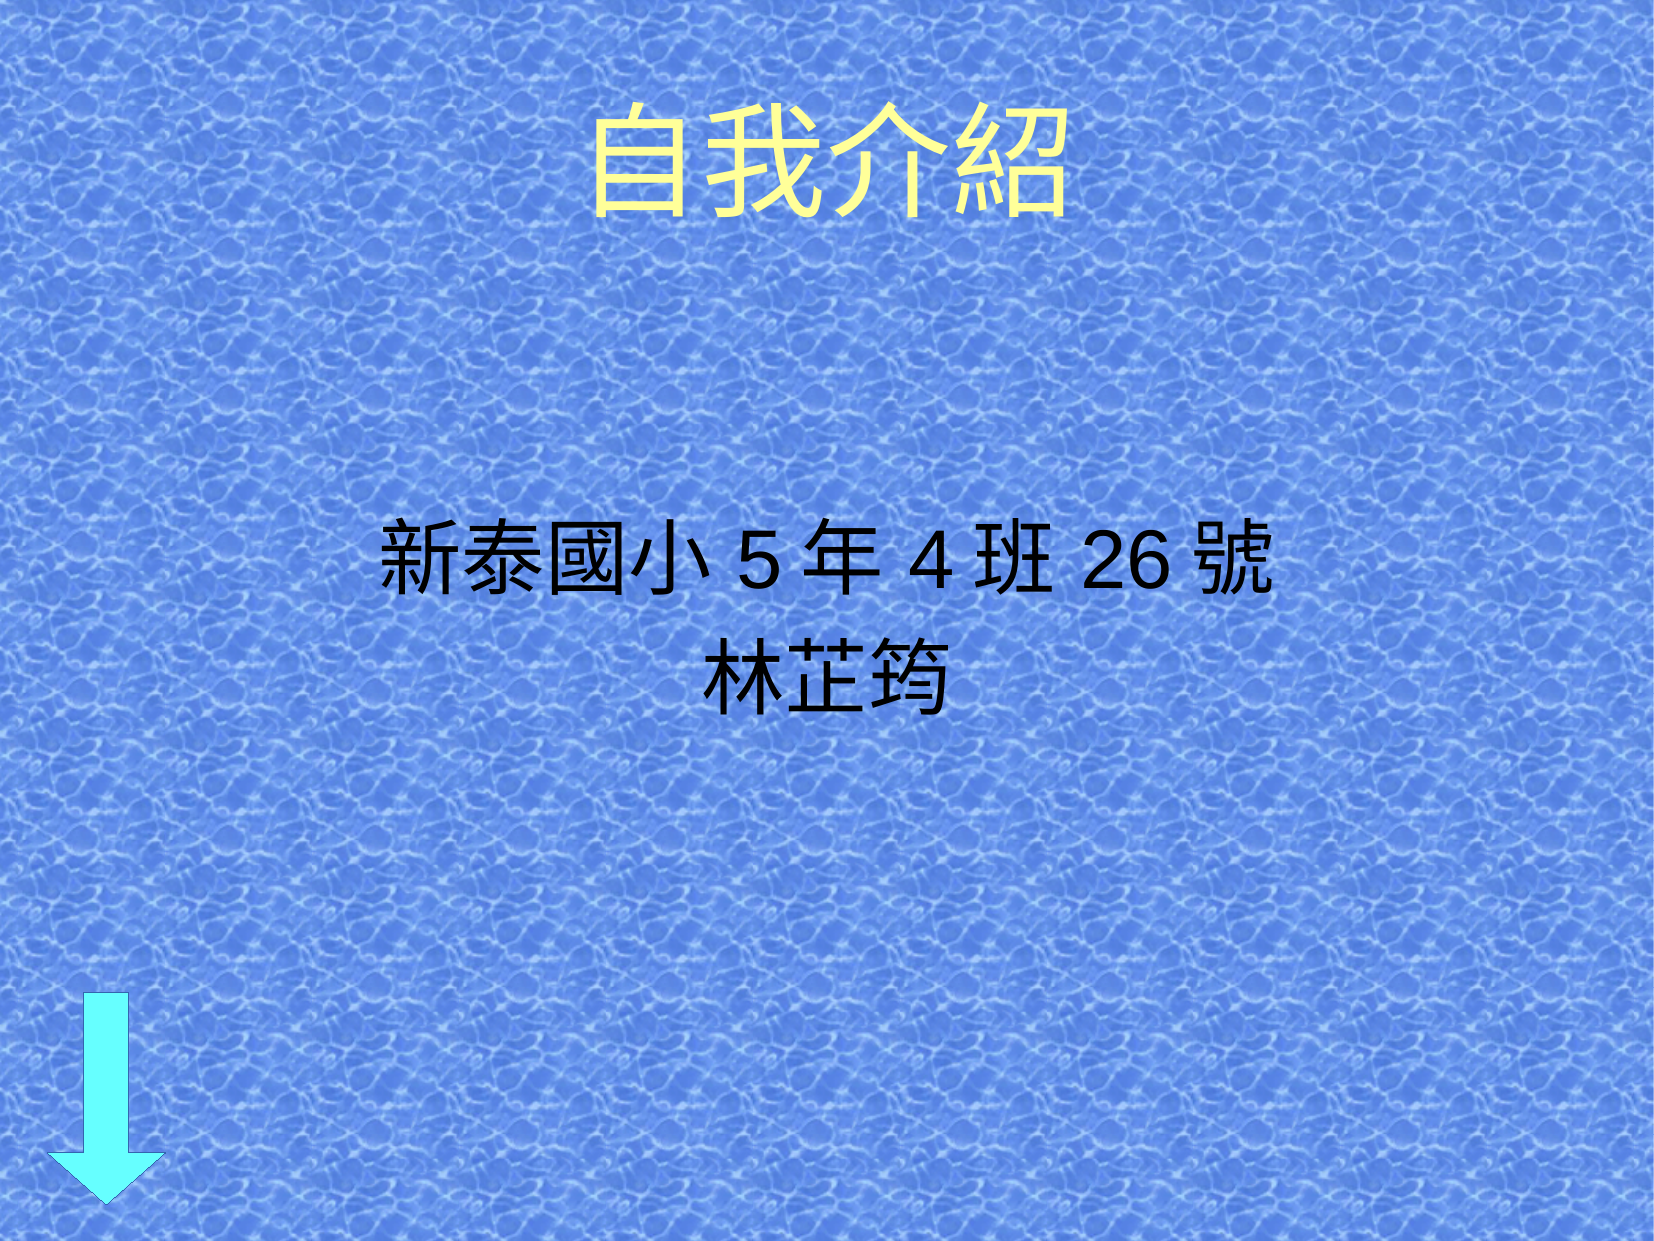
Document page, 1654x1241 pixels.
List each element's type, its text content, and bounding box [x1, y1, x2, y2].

title 自我介紹 [82, 49, 1571, 257]
subtitle 新泰國小5年4班26號 林芷筠 [82, 290, 1571, 1010]
text_box [47, 992, 166, 1205]
picture [0, 0, 1654, 1241]
